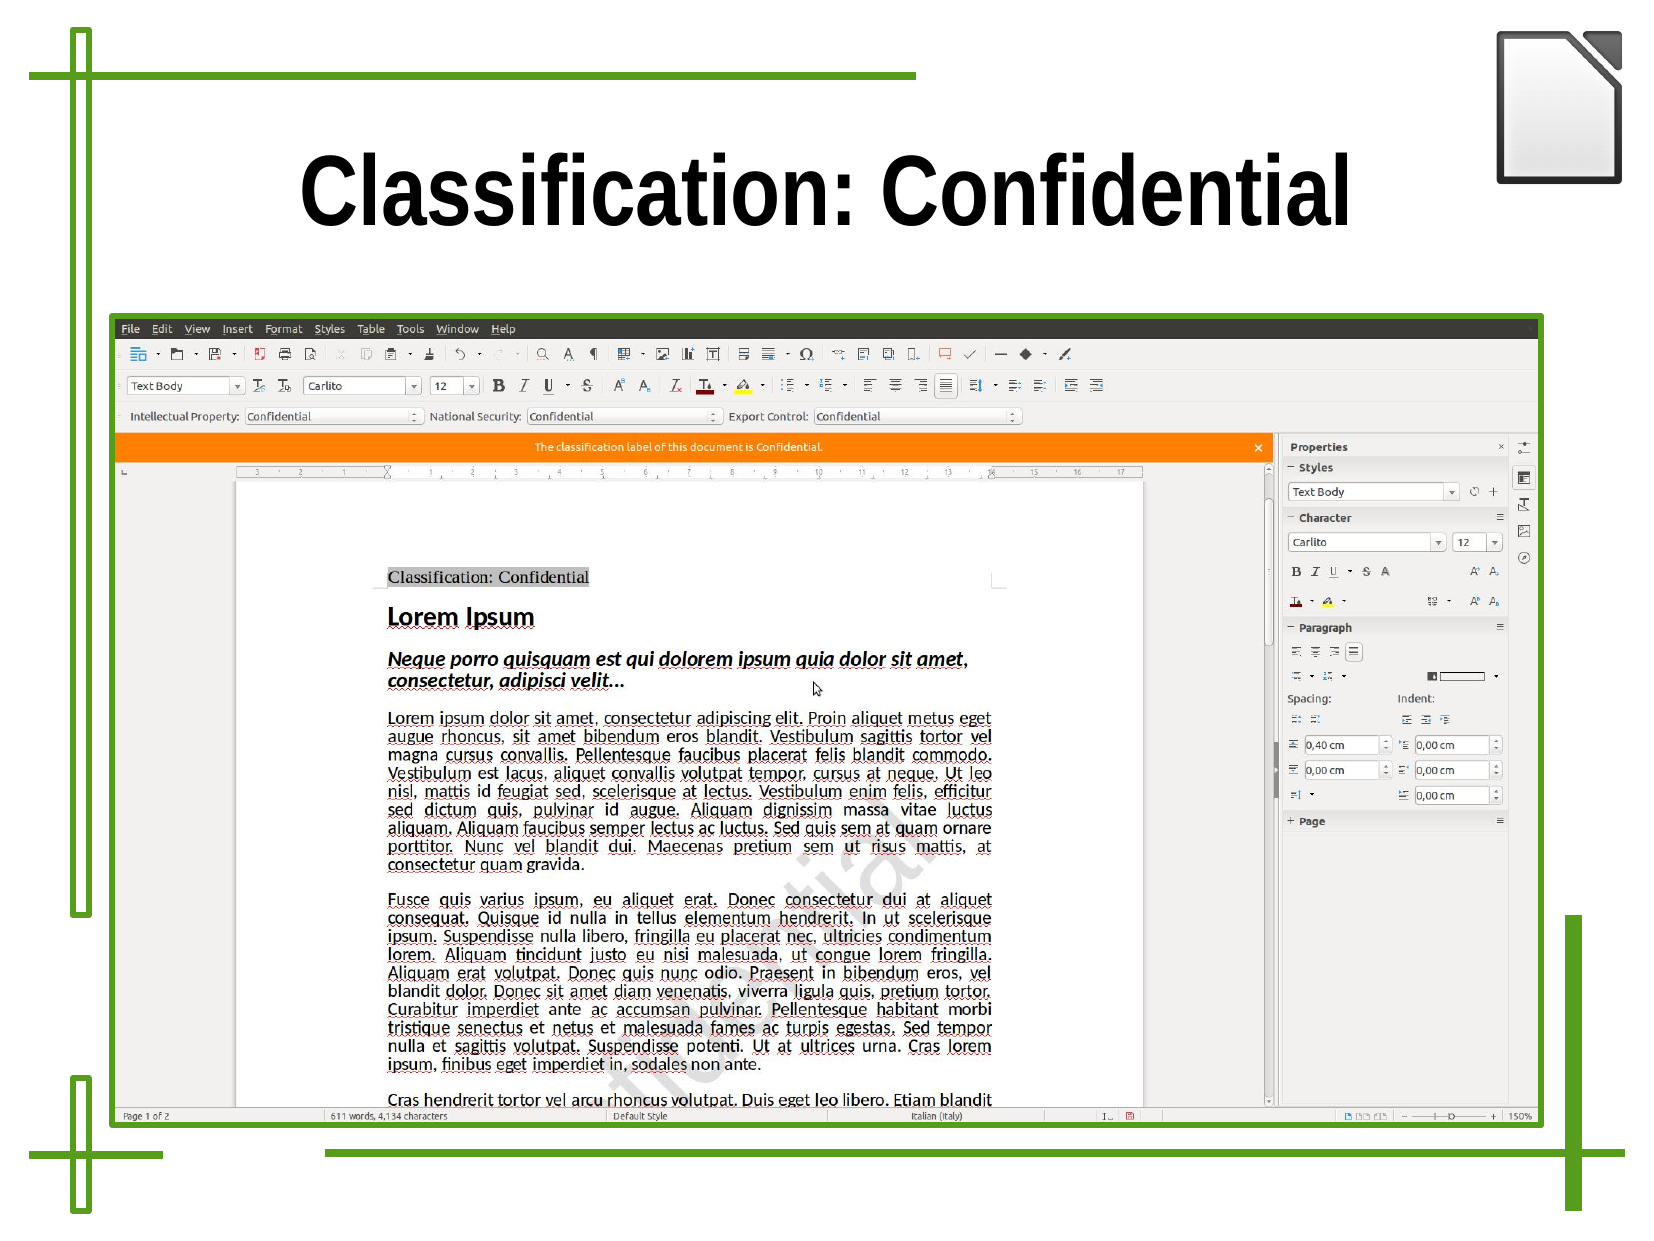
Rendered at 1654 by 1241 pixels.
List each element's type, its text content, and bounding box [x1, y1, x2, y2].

title Classification: Confidential [118, 118, 1536, 260]
picture [115, 318, 1539, 1123]
picture [1494, 29, 1624, 186]
